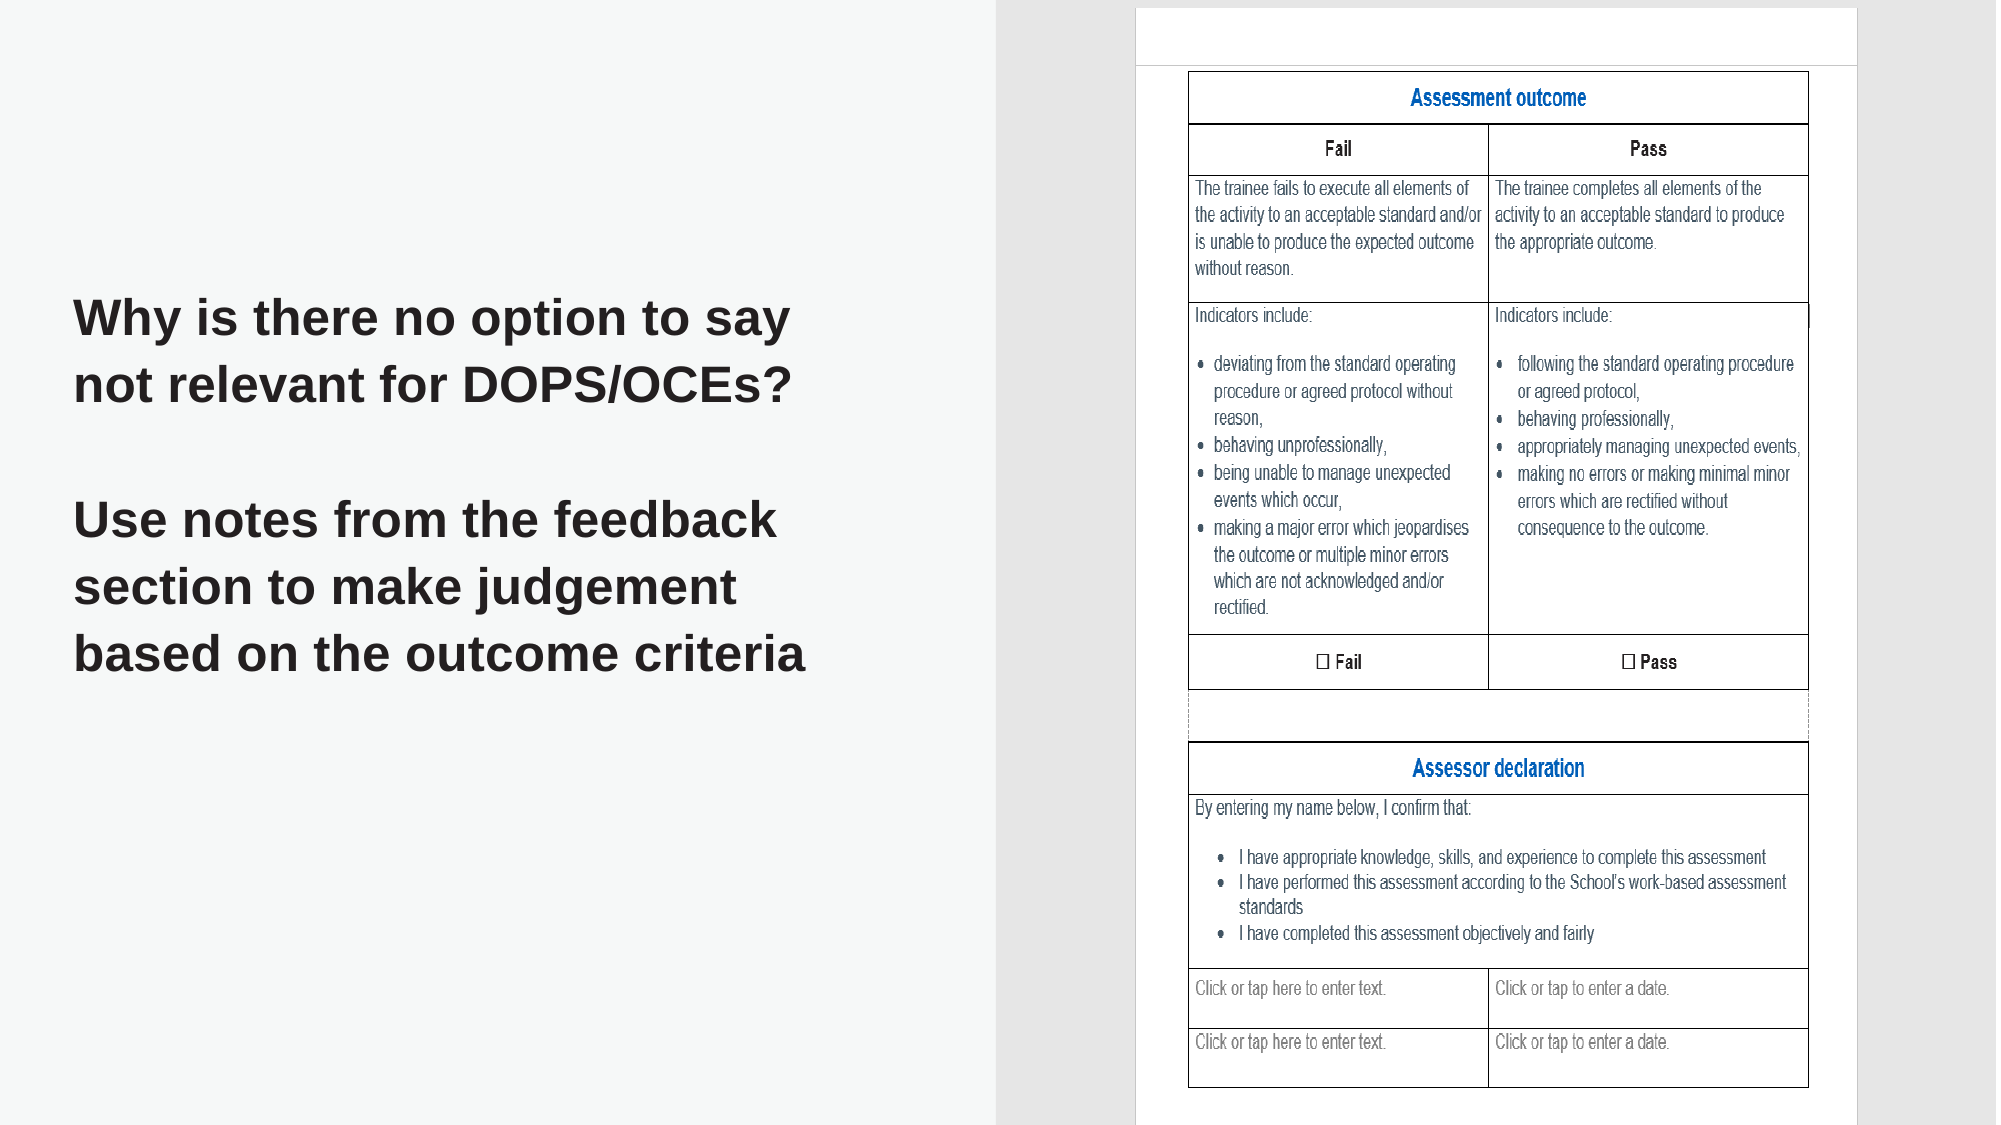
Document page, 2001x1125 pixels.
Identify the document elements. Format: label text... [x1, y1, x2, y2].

picture [995, 0, 1996, 1125]
title Why is there no option to say not relevant for DOPS/OCEs? Use notes from the feedback section to make judgement based on the outcome criteria [58, 270, 864, 784]
